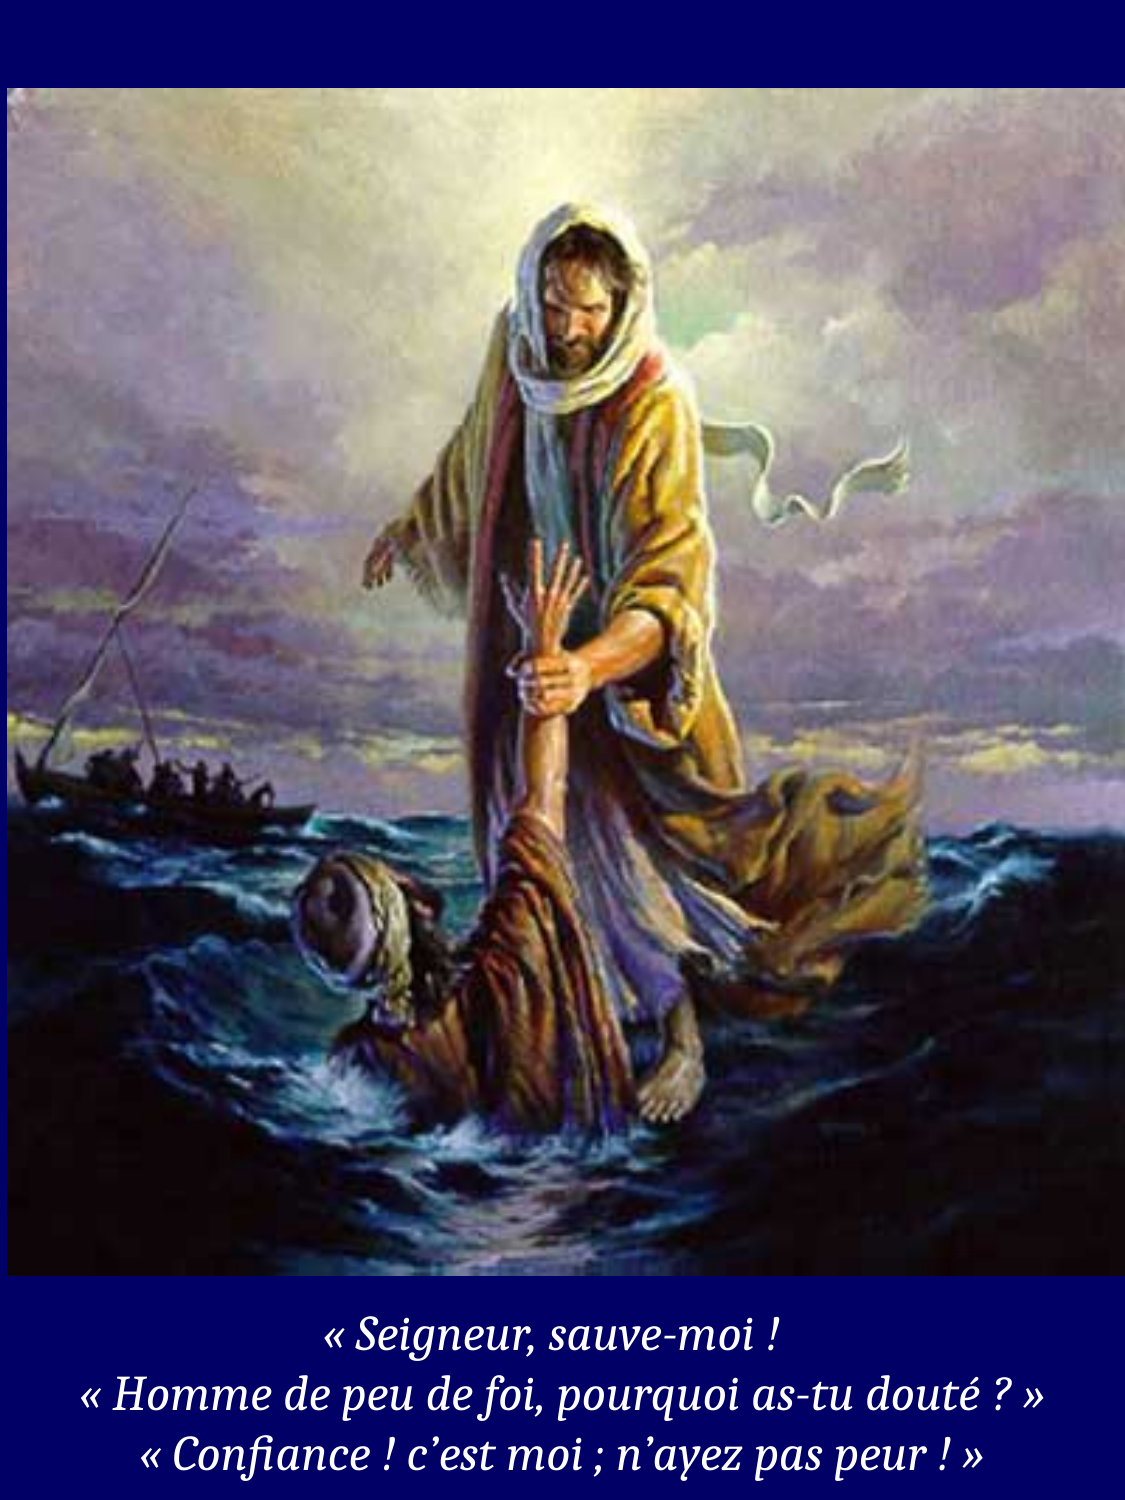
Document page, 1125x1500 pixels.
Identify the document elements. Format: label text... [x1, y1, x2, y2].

text_box « Seigneur, sauve-moi ! « Homme de peu de foi, pourquoi as-tu douté ? » « Confiance ! c’est moi ; n’ayez pas peur ! » [53, 1293, 1072, 1488]
picture [7, 88, 1125, 1276]
